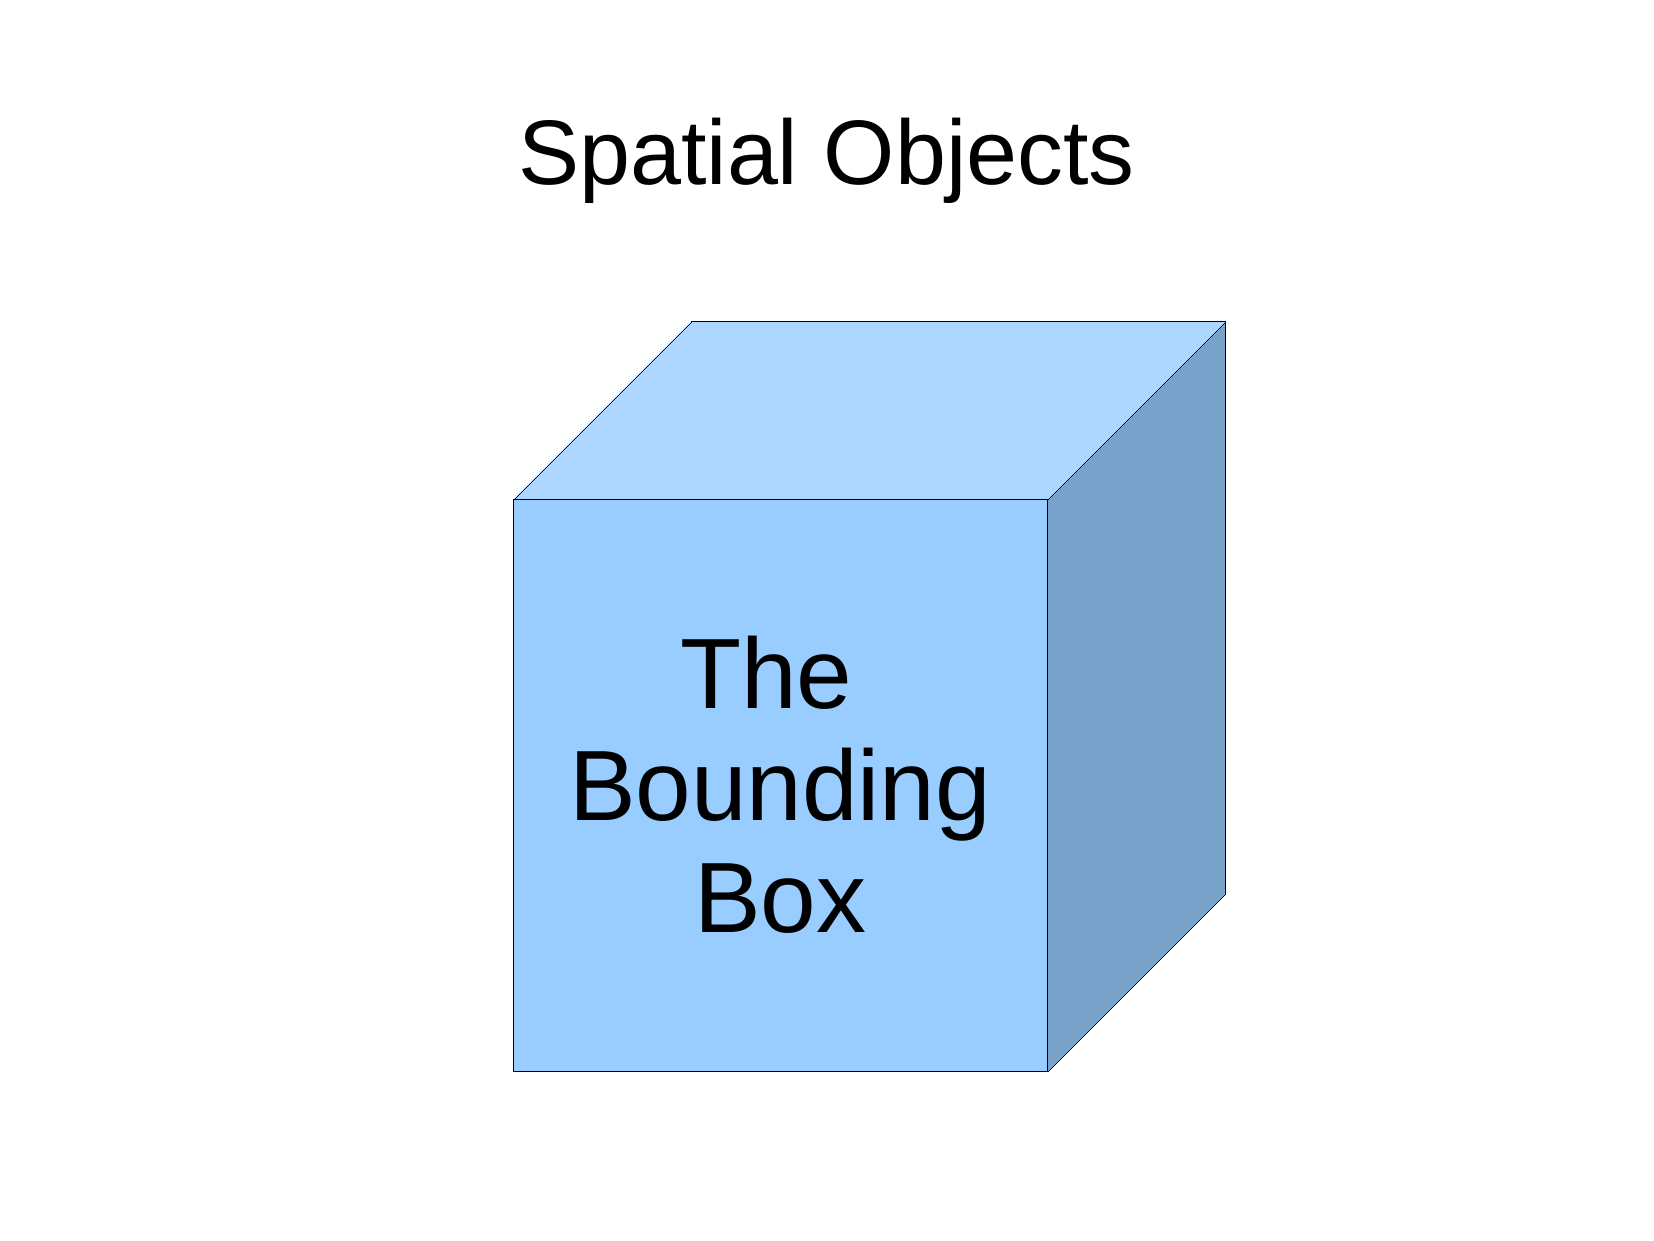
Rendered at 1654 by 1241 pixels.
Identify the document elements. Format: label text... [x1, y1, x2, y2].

text_box The Bounding Box [513, 500, 1047, 1072]
title Spatial Objects [82, 49, 1571, 257]
